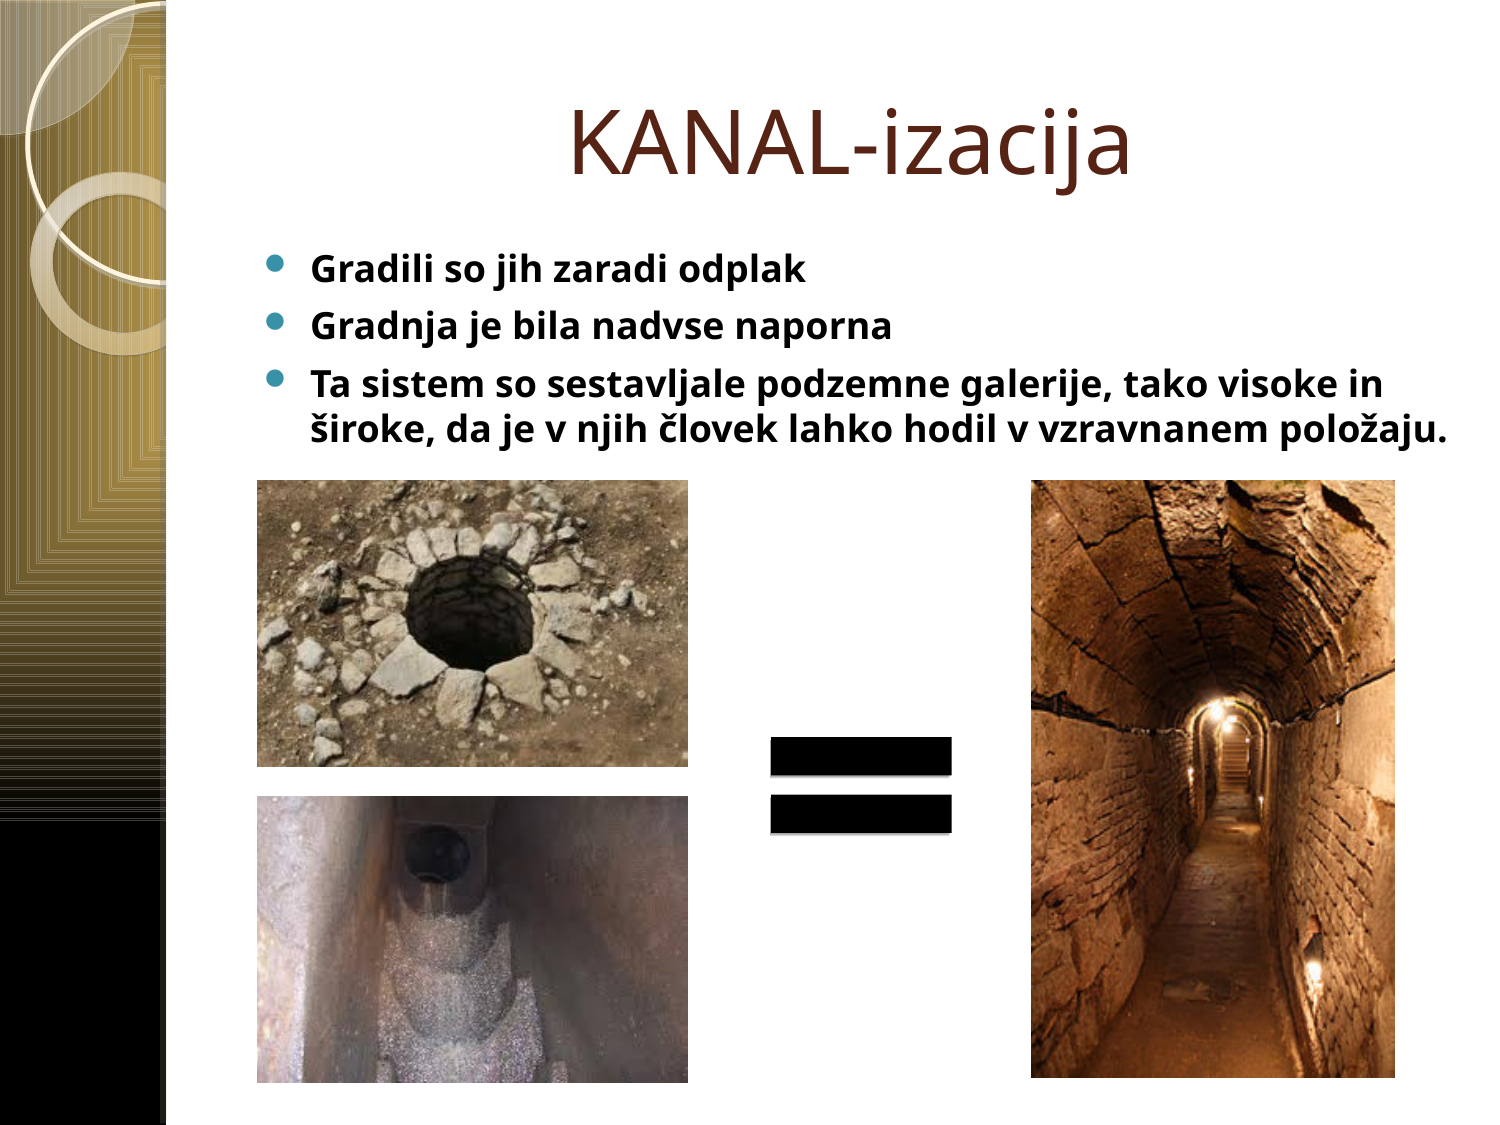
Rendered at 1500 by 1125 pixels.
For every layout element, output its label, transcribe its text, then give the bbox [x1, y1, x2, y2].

list Gradili so jih zaradi odplak Gradnja je bila nadvse naporna Ta sistem so sestavljale podzemne galerije, tako visoke in široke, da je v njih človek lahko hodil v vzravnanem položaju. [235, 237, 1466, 1025]
picture [1031, 480, 1395, 1079]
title KANAL-izacija [235, 45, 1466, 233]
text_box [770, 794, 952, 834]
picture [257, 480, 688, 767]
picture [257, 796, 688, 1083]
text_box [770, 736, 952, 776]
